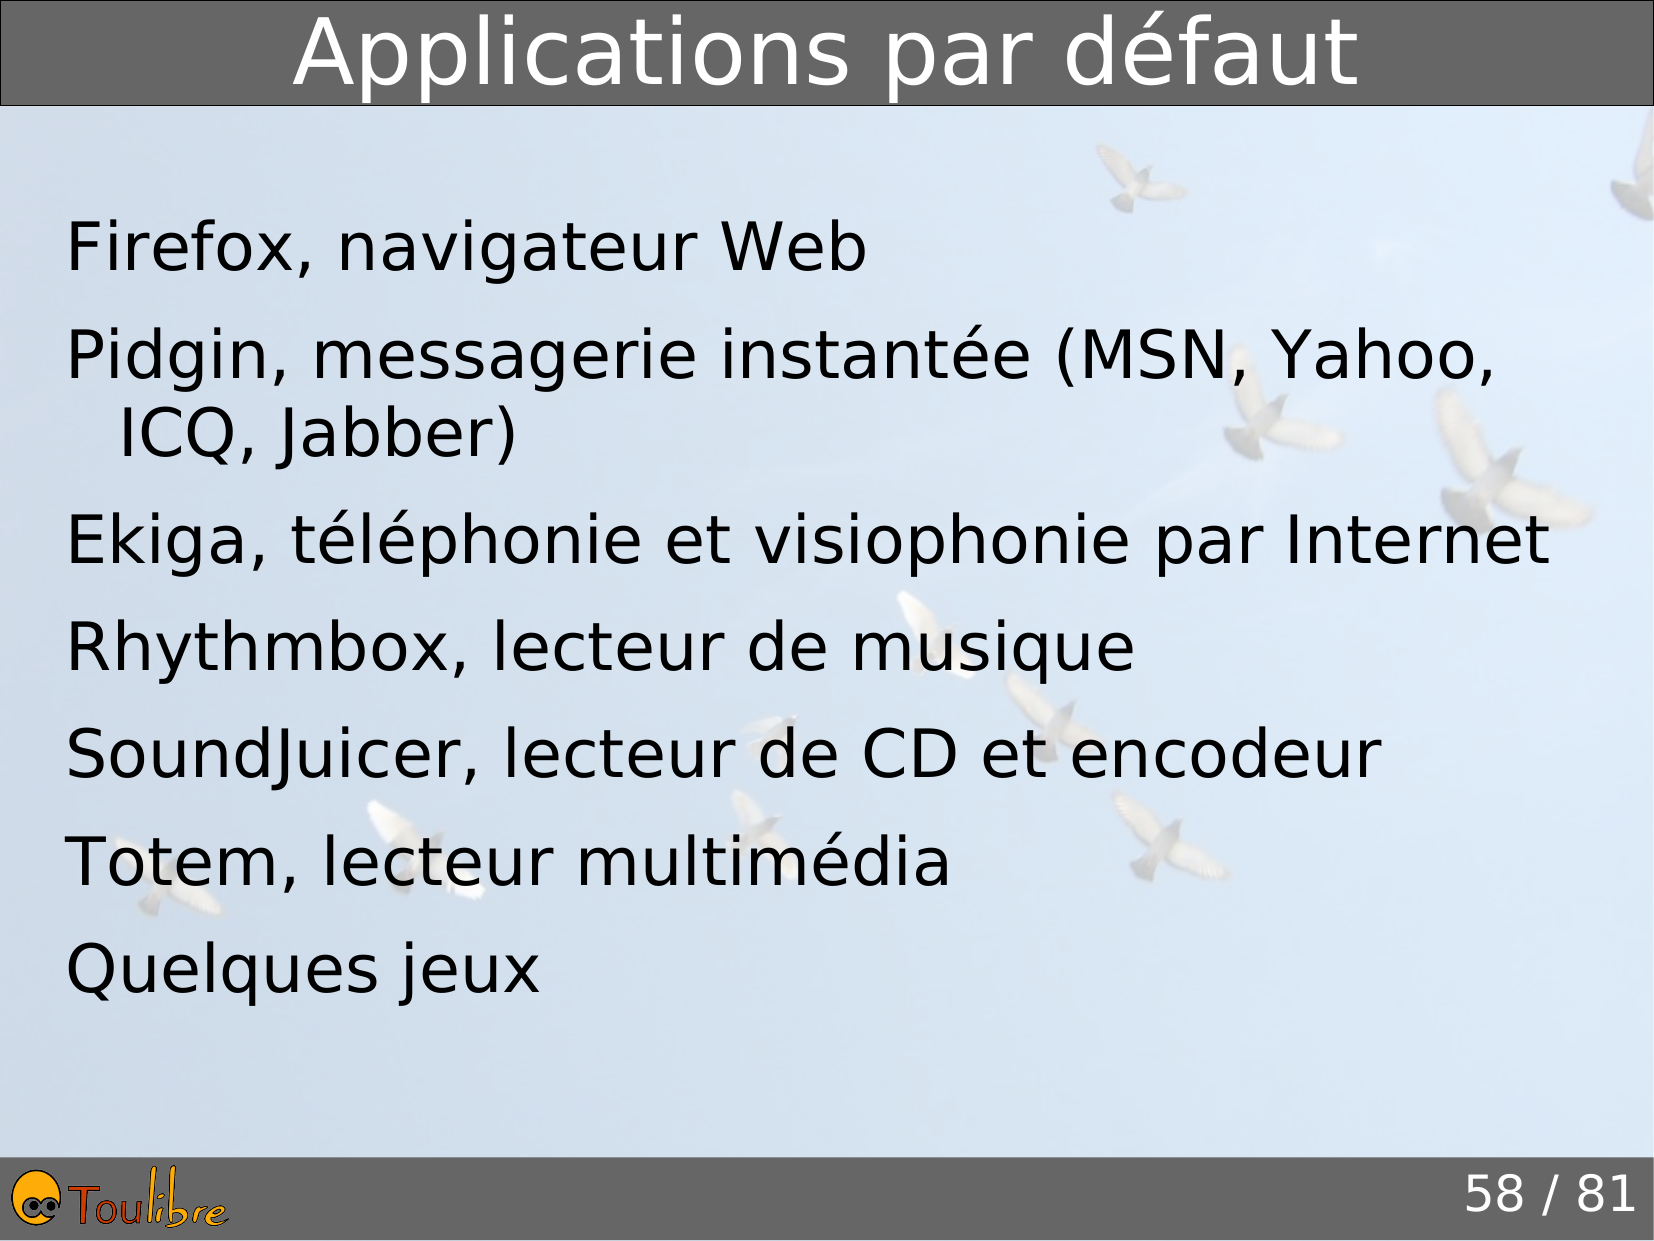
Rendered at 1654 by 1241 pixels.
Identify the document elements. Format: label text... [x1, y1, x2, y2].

list Firefox, navigateur Web Pidgin, messagerie instantée (MSN, Yahoo, ICQ, Jabber) Ekiga, téléphonie et visiophonie par Internet Rhythmbox, lecteur de musique SoundJuicer, lecteur de CD et encodeur Totem, lecteur multimédia Quelques jeux [47, 208, 1609, 1076]
picture [11, 1165, 229, 1228]
title Applications par défaut [0, 0, 1654, 107]
